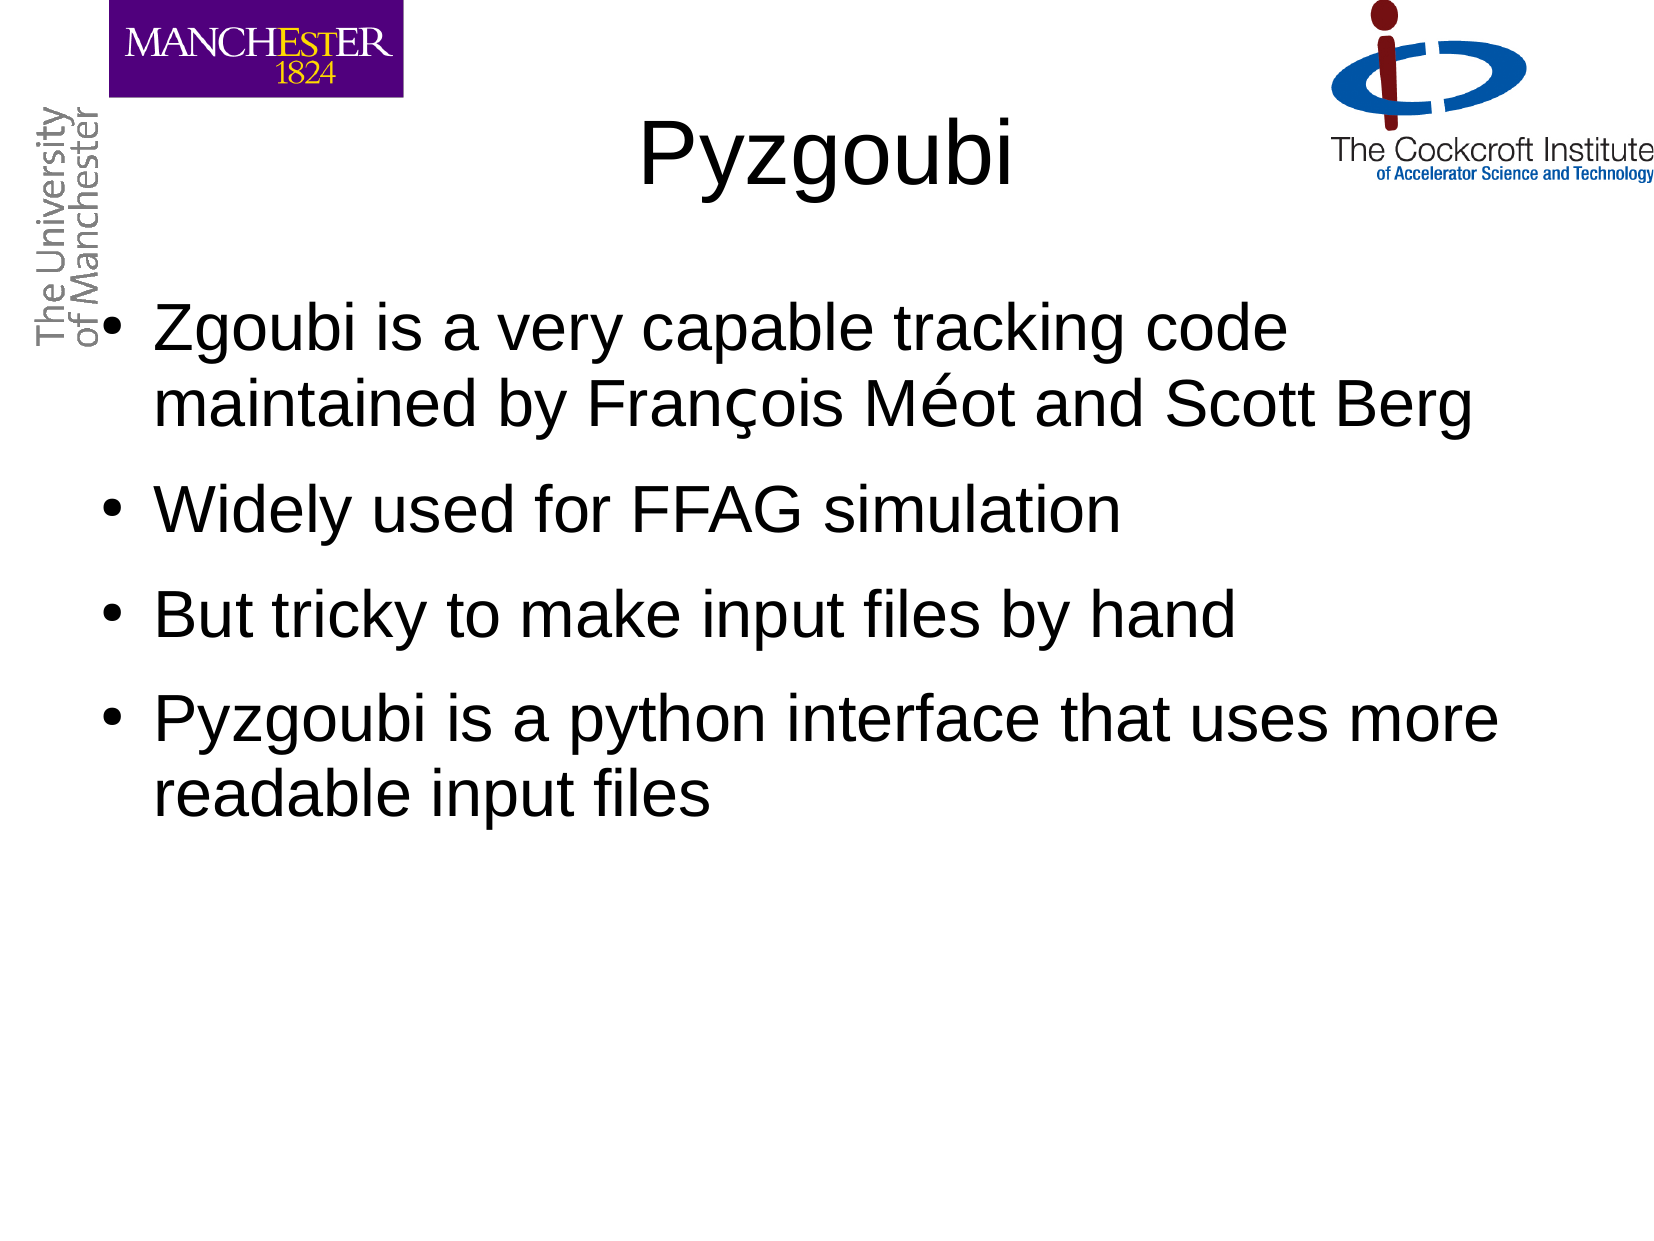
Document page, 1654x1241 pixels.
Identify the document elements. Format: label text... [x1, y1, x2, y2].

picture [0, 0, 404, 347]
picture [1331, 0, 1654, 183]
title Pyzgoubi [82, 56, 1571, 250]
list Zgoubi is a very capable tracking code maintained by François Méot and Scott Berg Widely used for FFAG simulation But tricky to make input files by hand Pyzgoubi is a python interface that uses more readable input files [82, 290, 1571, 1109]
